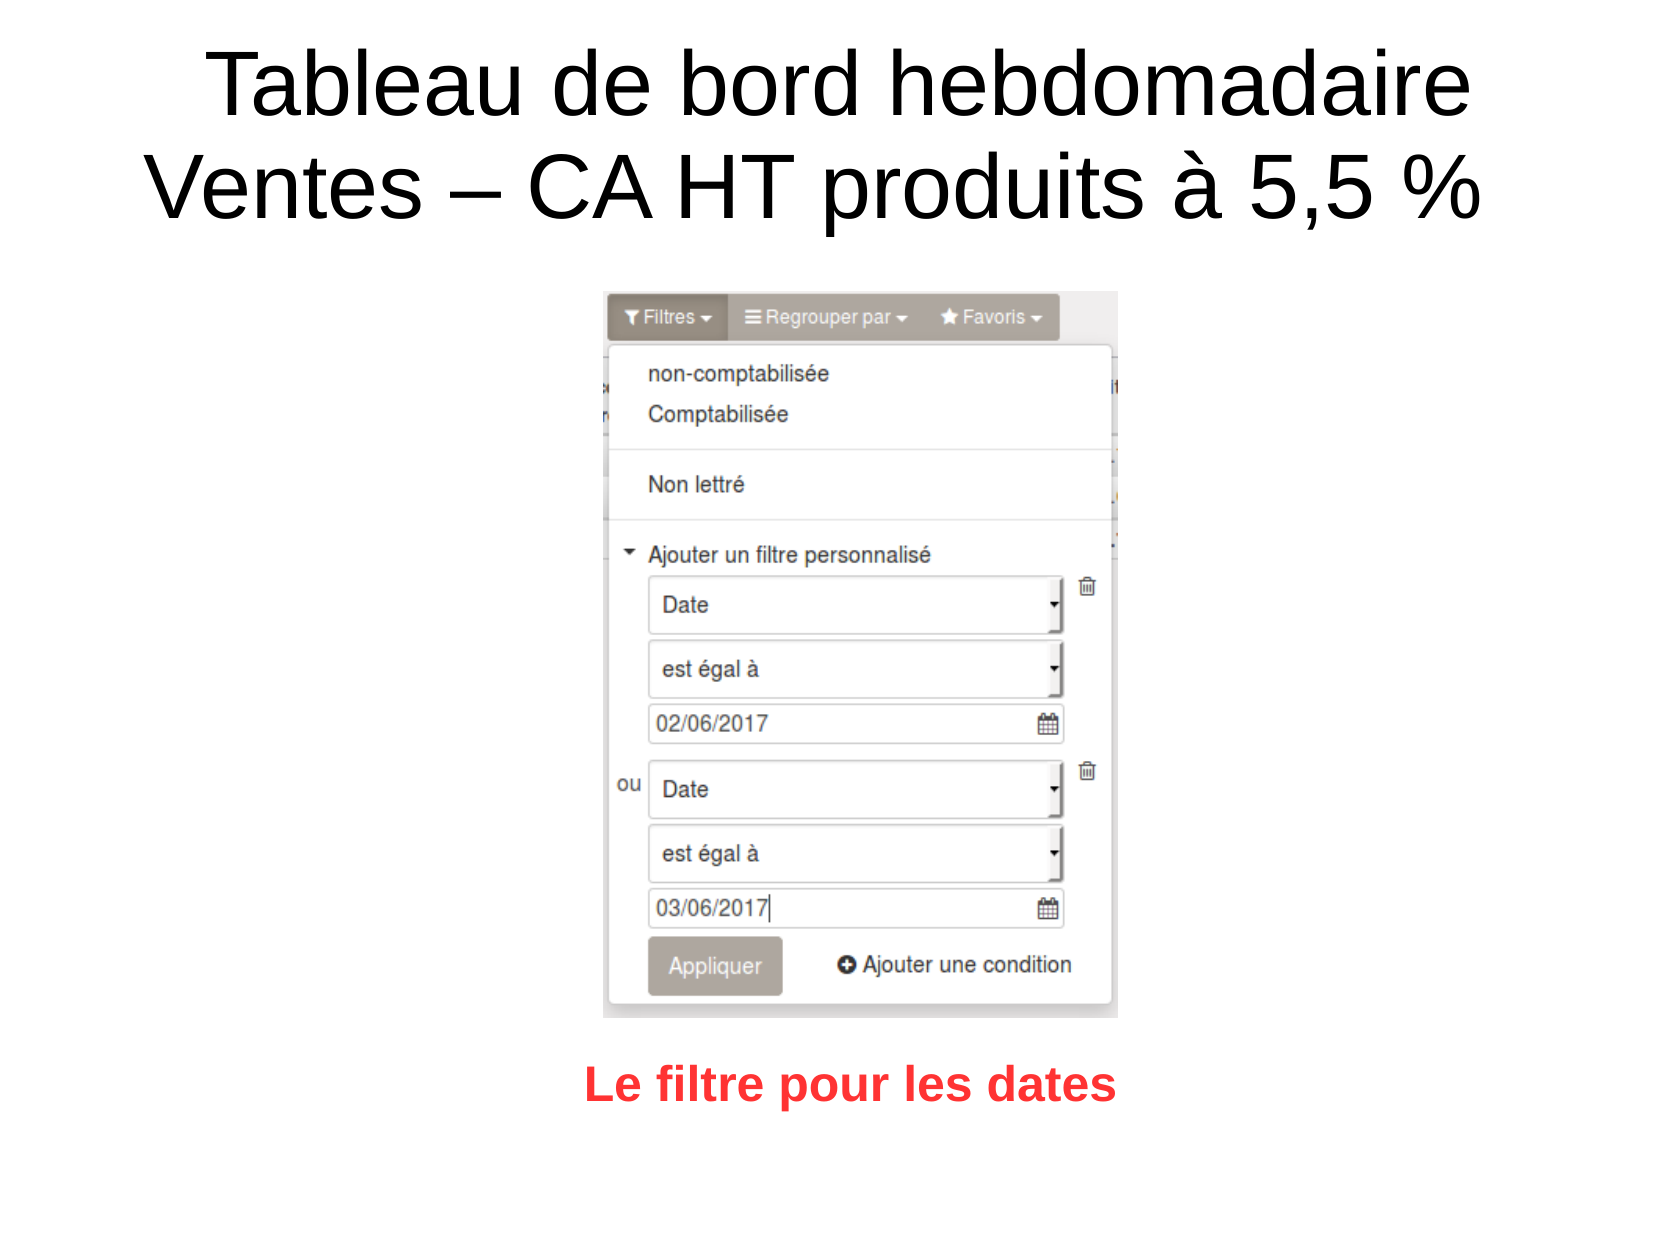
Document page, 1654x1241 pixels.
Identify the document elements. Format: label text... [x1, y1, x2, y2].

text_box Le filtre pour les dates [568, 1048, 1157, 1175]
title Tableau de bord hebdomadaire Ventes – CA HT produits à 5,5 % [82, 31, 1571, 239]
picture [603, 291, 1118, 1018]
